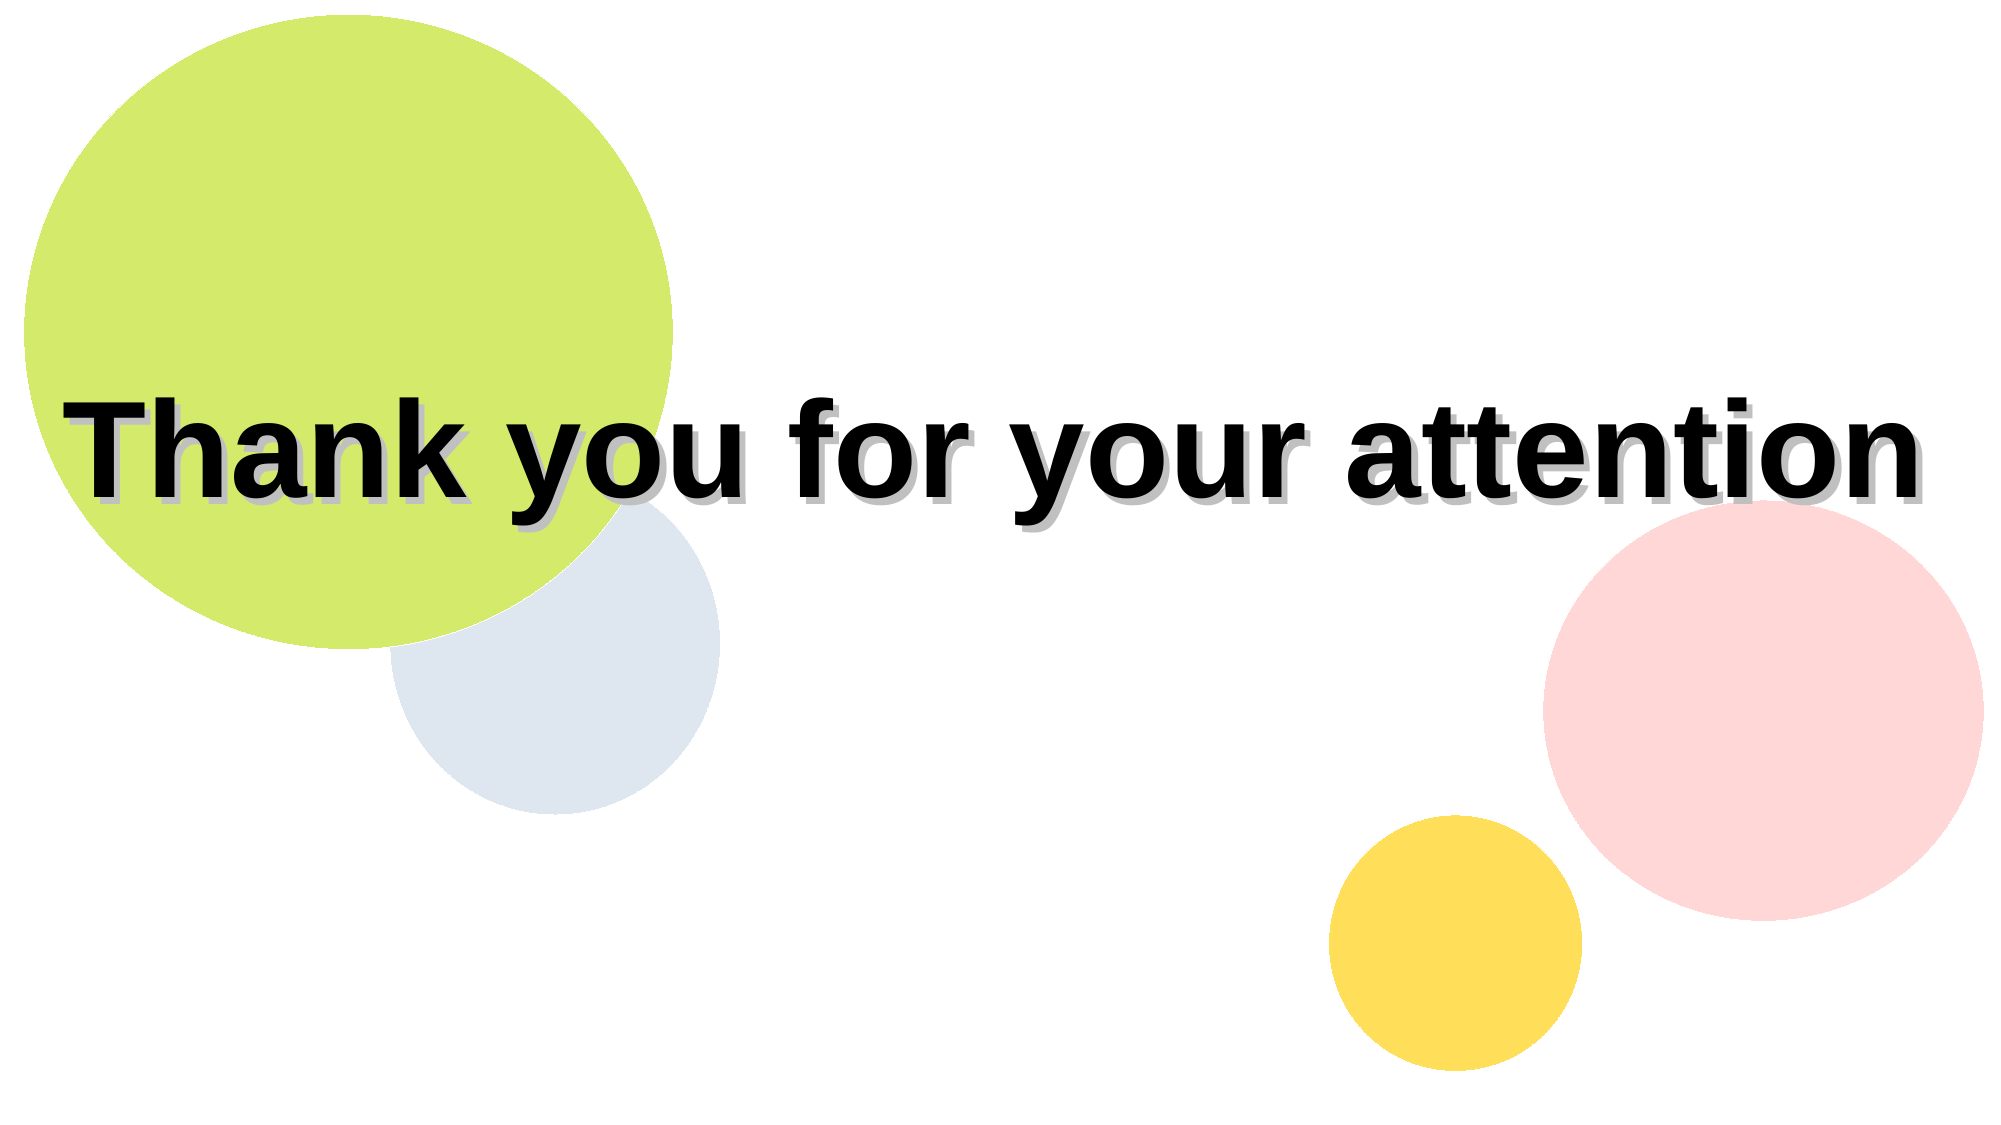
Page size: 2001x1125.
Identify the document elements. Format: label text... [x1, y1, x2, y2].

text_box [1548, 757, 1979, 922]
text_box [1328, 814, 1583, 1072]
text_box Thank you for your attention [47, 366, 2000, 757]
text_box [23, 14, 674, 451]
text_box [431, 757, 680, 816]
